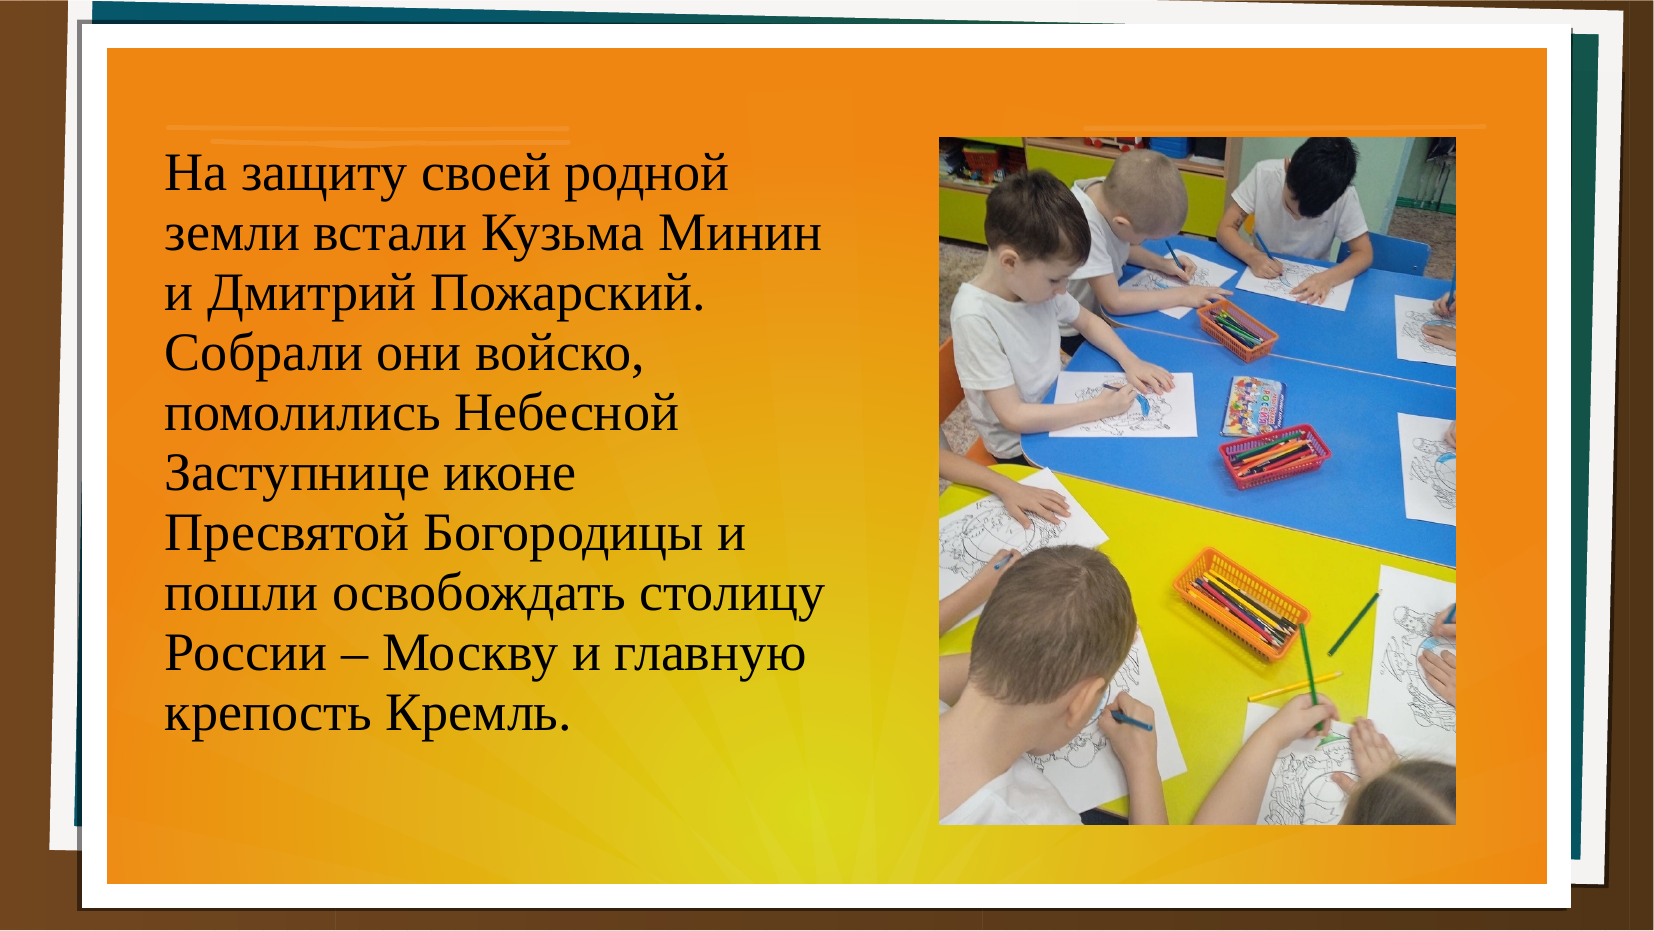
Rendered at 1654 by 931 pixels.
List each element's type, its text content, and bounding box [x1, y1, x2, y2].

picture [939, 137, 1456, 826]
text_box На защиту своей родной земли встали Кузьма Минин и Дмитрий Пожарский. Собрали они войско, помолились Небесной Заступнице иконе Пресвятой Богородицы и пошли освобождать столицу России – Москву и главную крепость Кремль. [150, 135, 849, 751]
